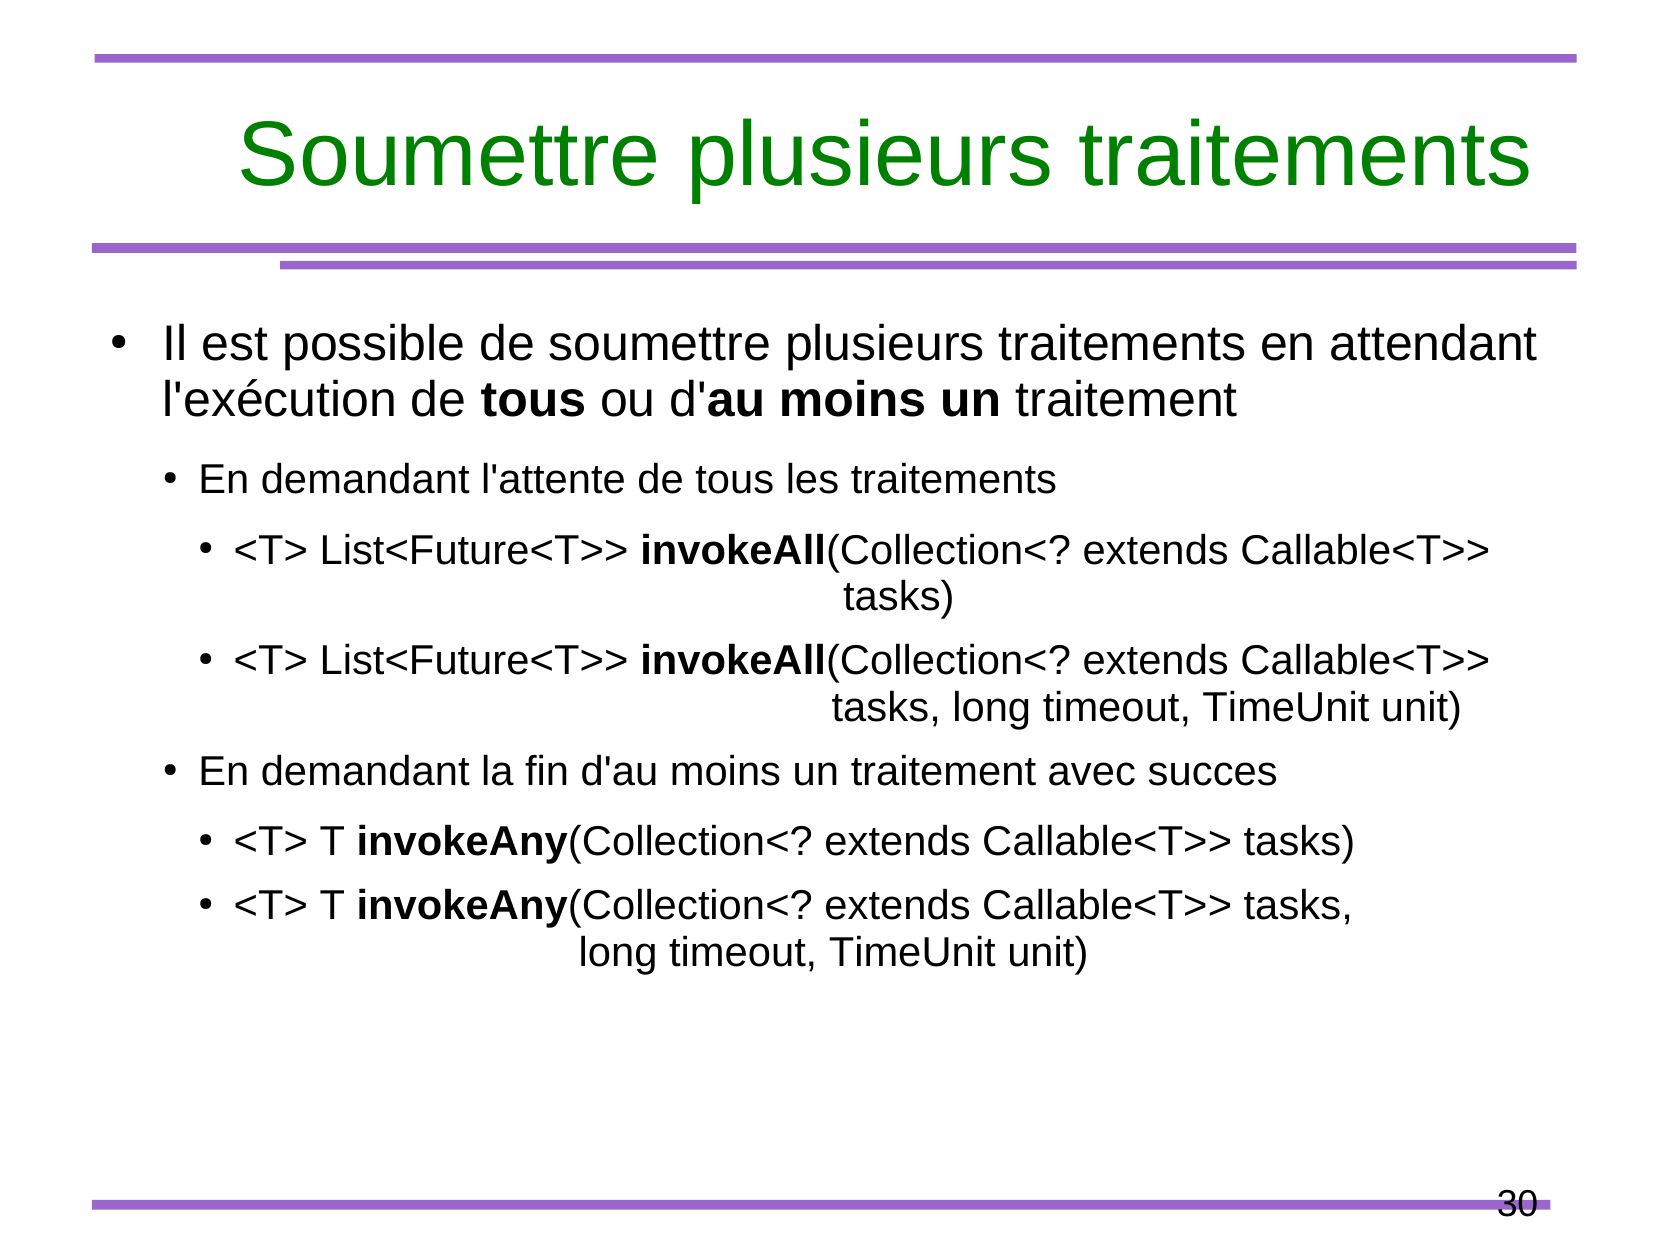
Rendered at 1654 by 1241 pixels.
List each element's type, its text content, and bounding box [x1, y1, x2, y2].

list Il est possible de soumettre plusieurs traitements en attendant l'exécution de tous ou d'au moins un traitement En demandant l'attente de tous les traitements <T> List<Future<T>> invokeAll(Collection<? extends Callable<T>> tasks) <T> List<Future<T>> invokeAll(Collection<? extends Callable<T>> tasks, long timeout, TimeUnit unit) En demandant la fin d'au moins un traitement avec succes <T> T invokeAny(Collection<? extends Callable<T>> tasks) <T> T invokeAny(Collection<? extends Callable<T>> tasks, long timeout, TimeUnit unit) [92, 315, 1563, 1163]
title Soumettre plusieurs traitements [121, 49, 1534, 257]
